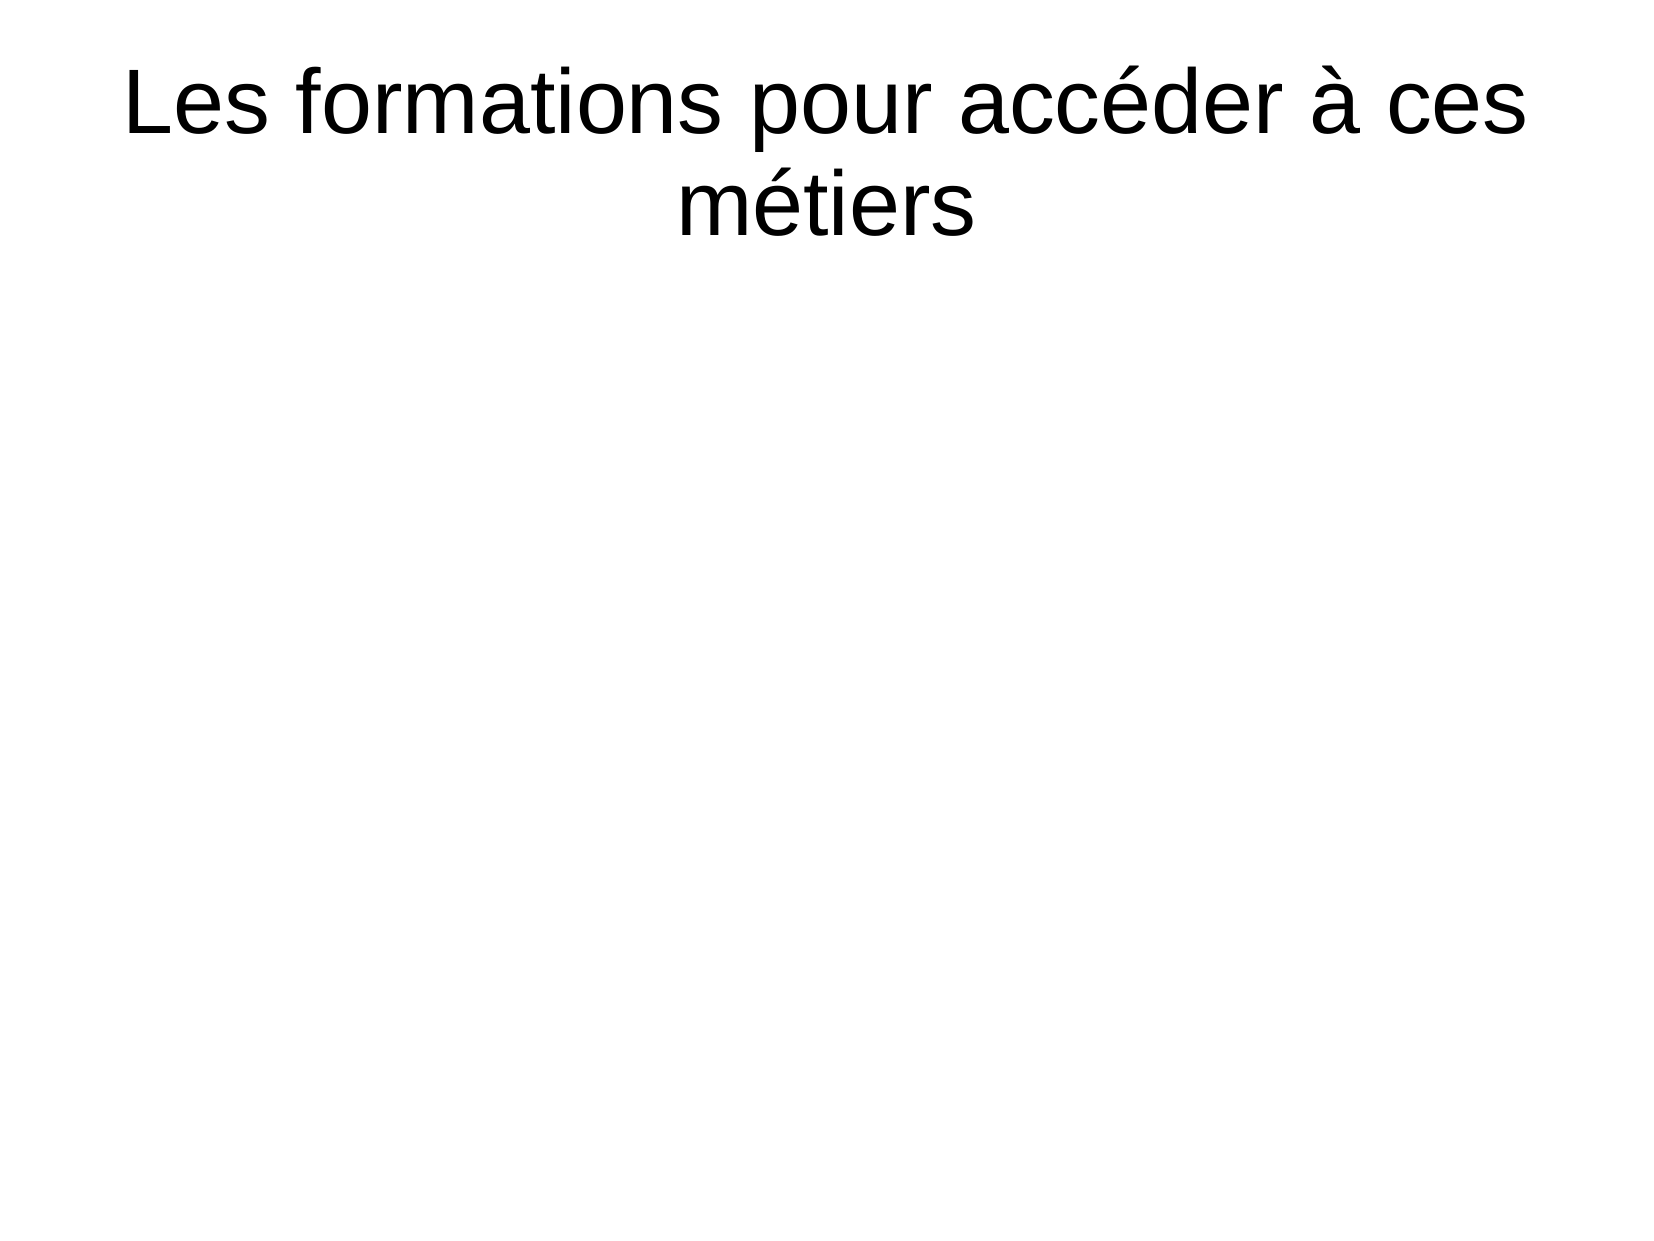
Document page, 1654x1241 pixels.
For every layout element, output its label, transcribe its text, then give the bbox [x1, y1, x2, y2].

title Les formations pour accéder à ces métiers [82, 49, 1571, 257]
